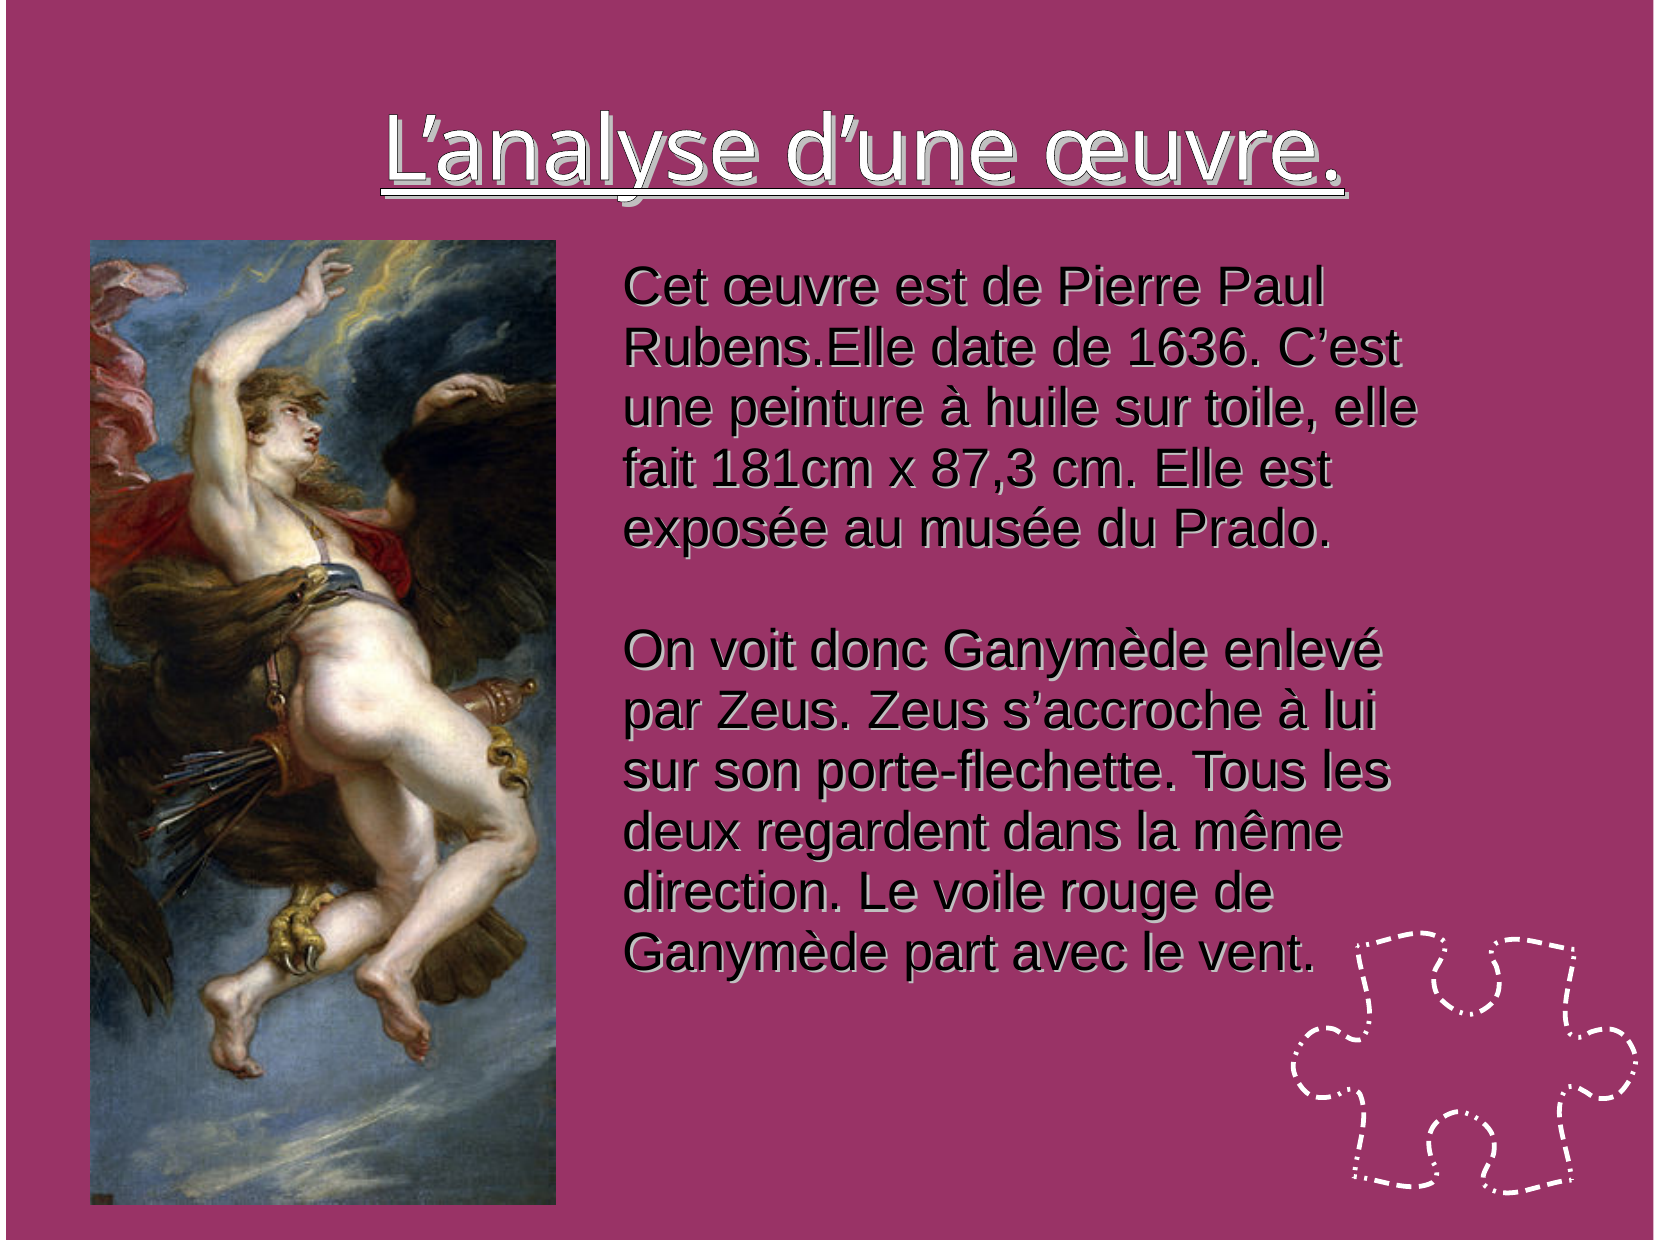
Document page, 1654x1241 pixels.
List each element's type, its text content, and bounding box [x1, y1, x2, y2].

picture [90, 240, 556, 1205]
text_box Cet œuvre est de Pierre Paul Rubens.Elle date de 1636. C’est une peinture à huile sur toile, elle fait 181cm x 87,3 cm. Elle est exposée au musée du Prado. On voit donc Ganymède enlevé par Zeus. Zeus s’accroche à lui sur son porte-flechette. Tous les deux regardent dans la même direction. Le voile rouge de Ganymède part avec le vent. [608, 248, 1483, 1044]
title L’analyse d’une œuvre. [118, 40, 1607, 249]
